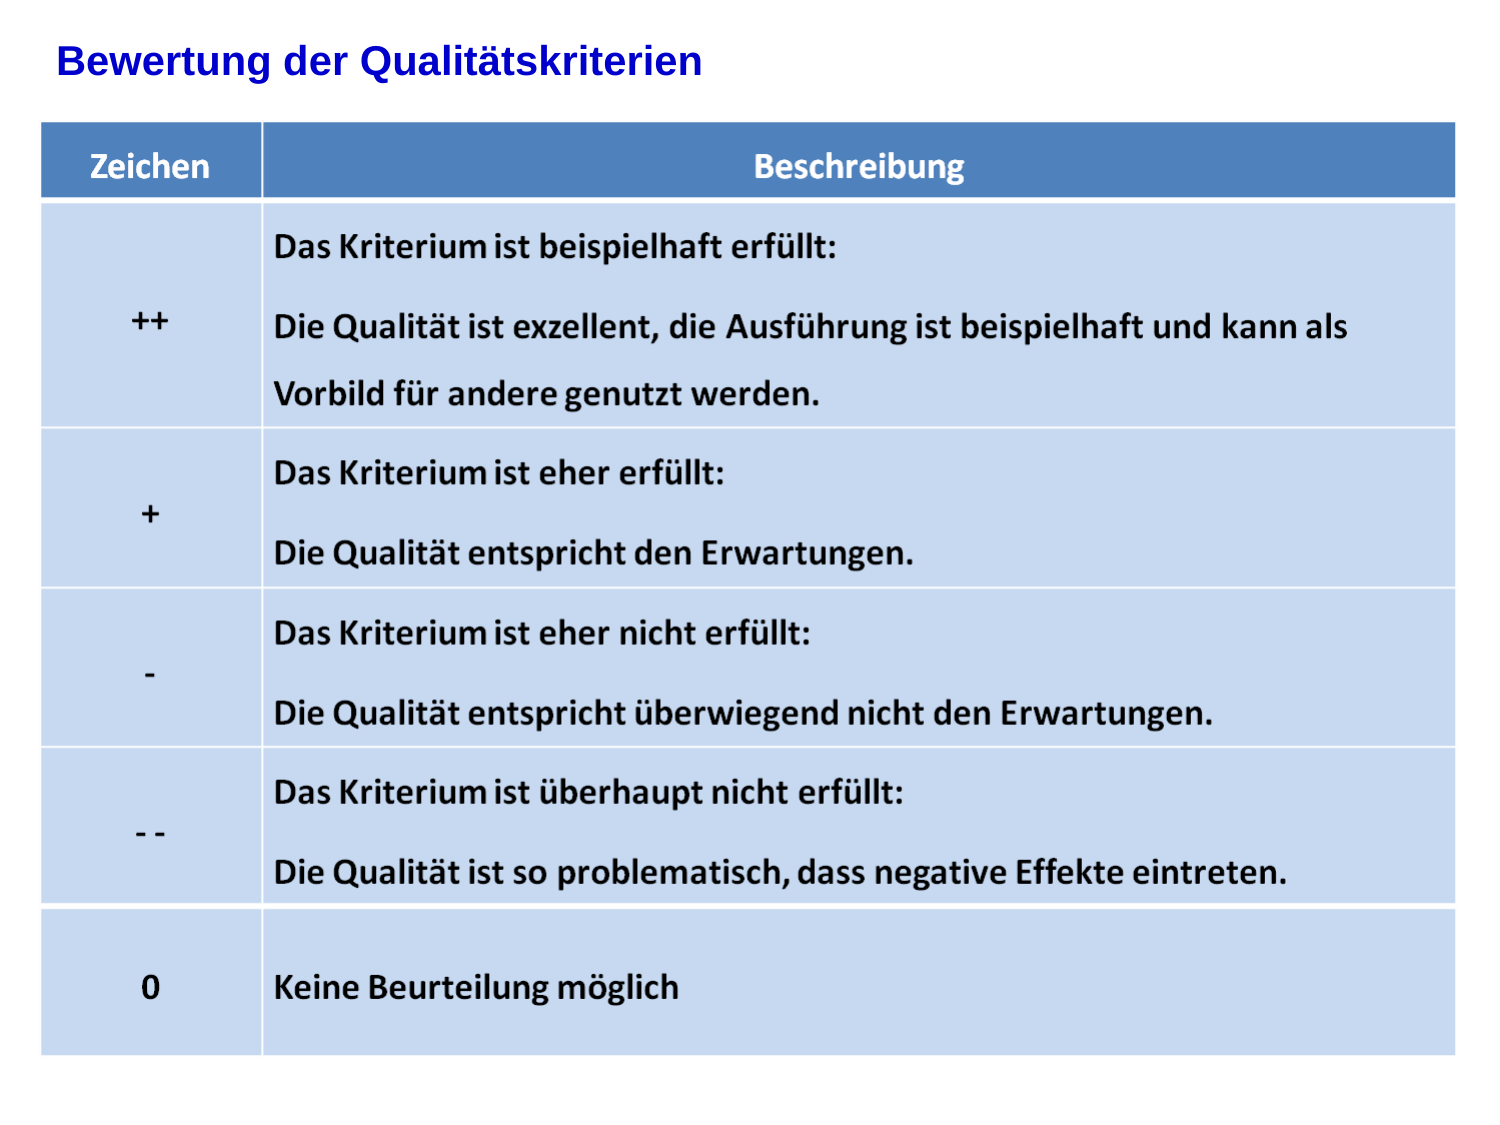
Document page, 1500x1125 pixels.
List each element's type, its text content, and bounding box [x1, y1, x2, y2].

picture [28, 110, 1468, 1070]
text_box Bewertung der Qualitätskriterien [41, 17, 1198, 100]
